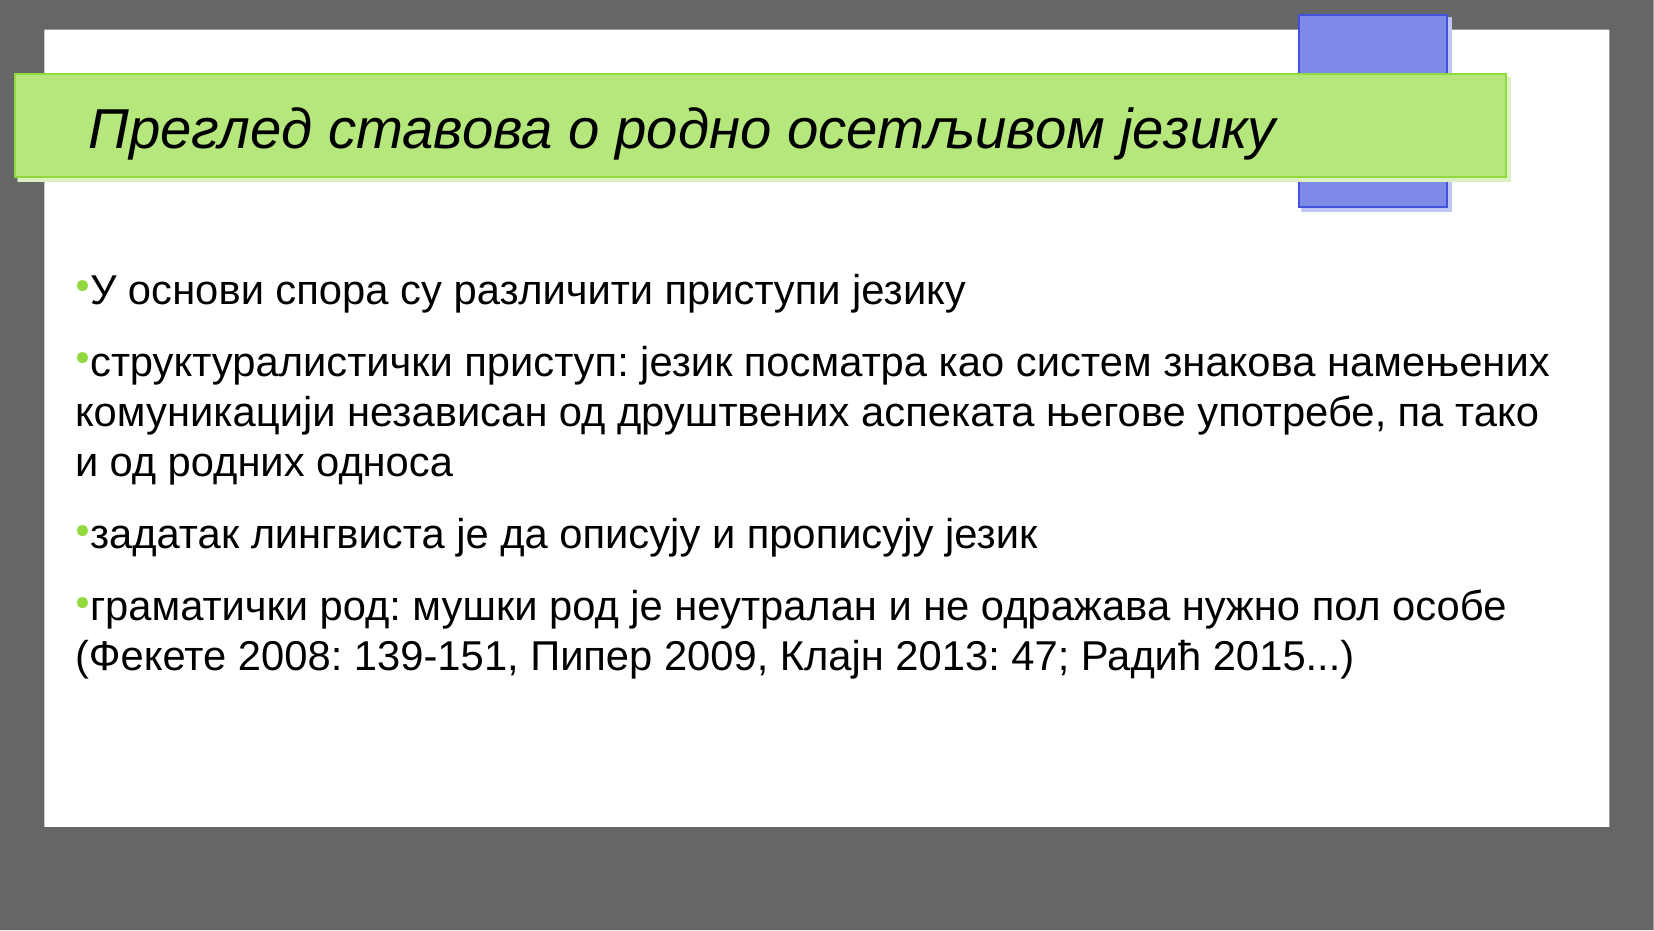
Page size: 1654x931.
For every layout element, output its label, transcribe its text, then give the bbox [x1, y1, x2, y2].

title Преглед ставова о родно осетљивом језику [88, 73, 1506, 178]
list У основи спора су различити приступи језику структуралистички приступ: језик посматра као систем знакова намењених комуникацији независан од друштвених аспеката његове употребе, па тако и од родних односа задатак лингвиста је да описују и прописују језик граматички род: мушки род је неутралан и не одражава нужно пол особе (Фекете 2008: 139-151, Пипер 2009, Клајн 2013: 47; Радић 2015...) [75, 262, 1552, 854]
